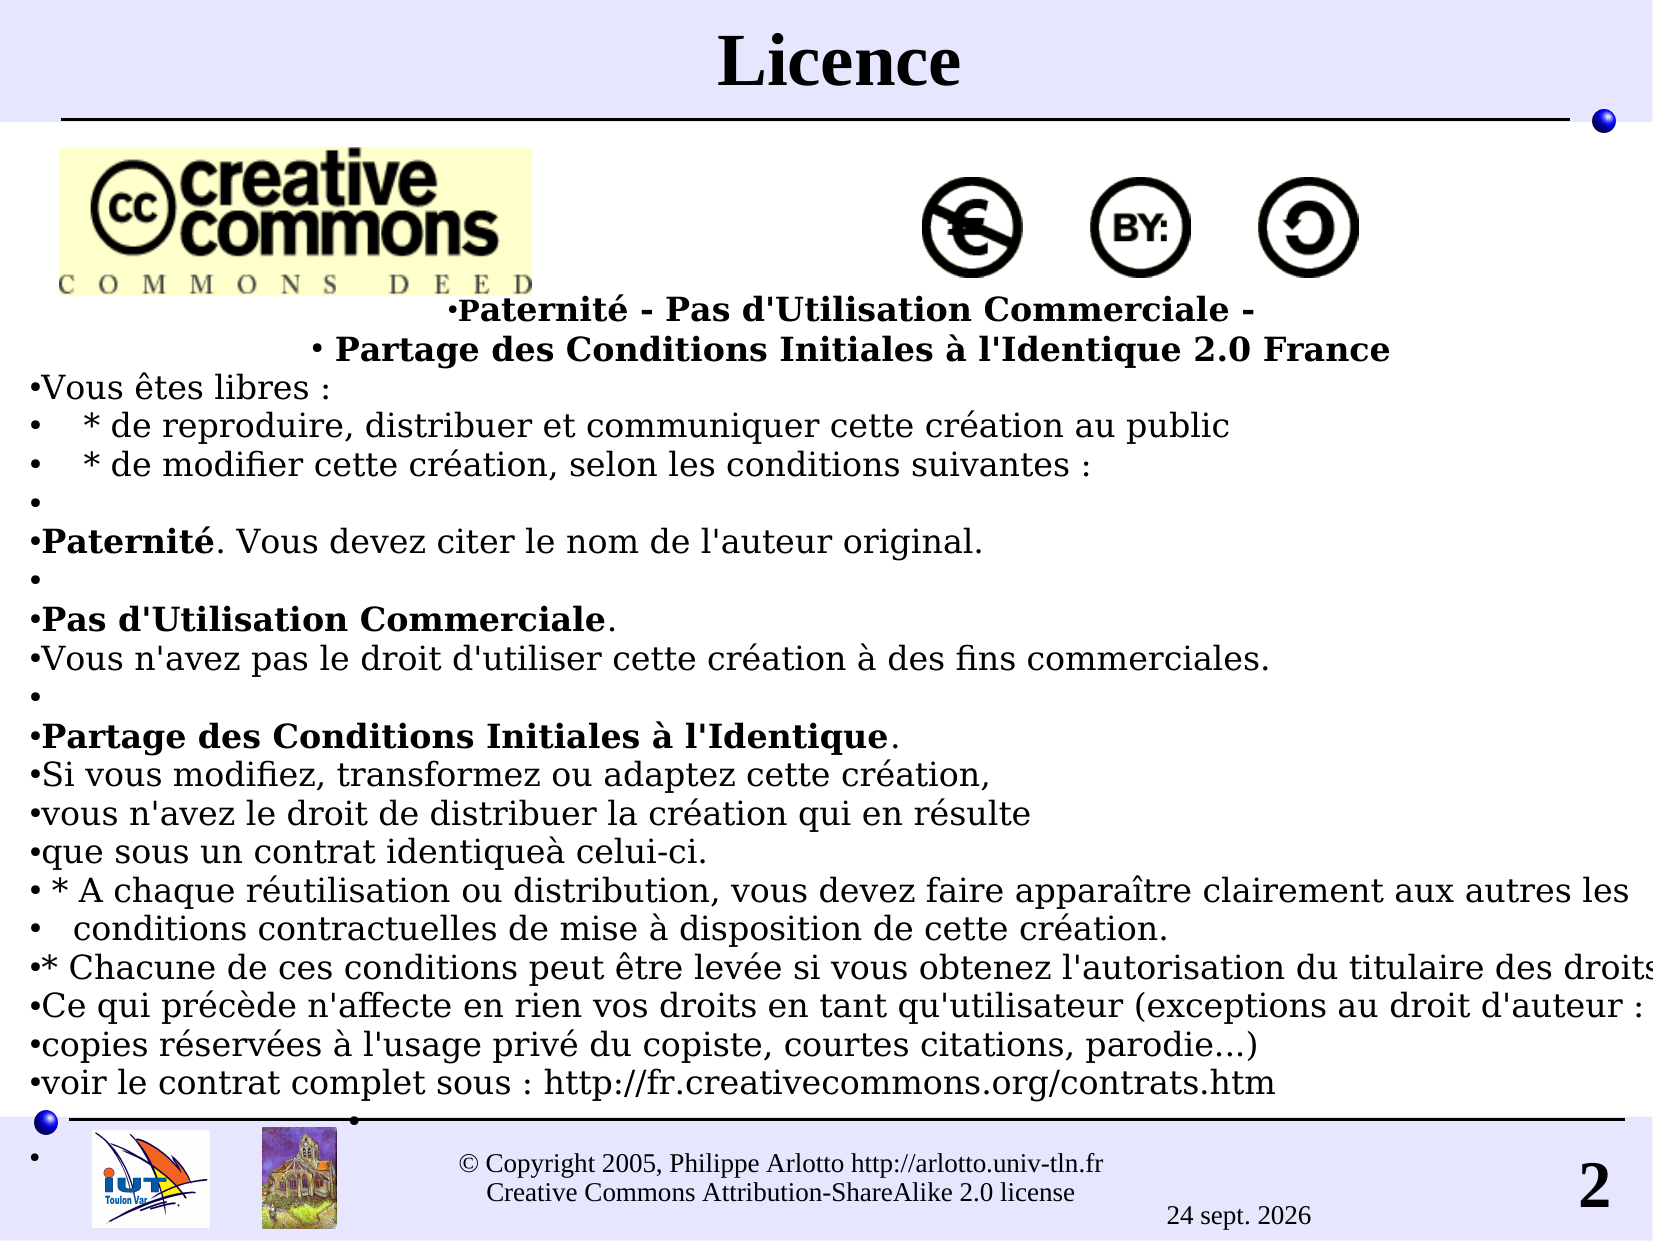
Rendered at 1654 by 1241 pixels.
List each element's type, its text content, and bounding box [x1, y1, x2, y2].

text_box Paternité - Pas d'Utilisation Commerciale - Partage des Conditions Initiales à l'Identique 2.0 France Vous êtes libres : * de reproduire, distribuer et communiquer cette création au public * de modifier cette création, selon les conditions suivantes : Paternité. Vous devez citer le nom de l'auteur original. Pas d'Utilisation Commerciale. Vous n'avez pas le droit d'utiliser cette création à des fins commerciales. Partage des Conditions Initiales à l'Identique. Si vous modifiez, transformez ou adaptez cette création, vous n'avez le droit de distribuer la création qui en résulte que sous un contrat identiqueà celui-ci. * A chaque réutilisation ou distribution, vous devez faire apparaître clairement aux autres les conditions contractuelles de mise à disposition de cette création. * Chacune de ces conditions peut être levée si vous obtenez l'autorisation du titulaire des droits. Ce qui précède n'affecte en rien vos droits en tant qu'utilisateur (exceptions au droit d'auteur : copies réservées à l'usage privé du copiste, courtes citations, parodie...) voir le contrat complet sous : http://fr.creativecommons.org/contrats.htm [29, 290, 1653, 1176]
picture [922, 177, 1023, 278]
picture [1258, 177, 1359, 278]
title Licence [95, 11, 1585, 110]
picture [1090, 177, 1191, 278]
picture [59, 147, 532, 290]
picture [262, 1176, 337, 1229]
